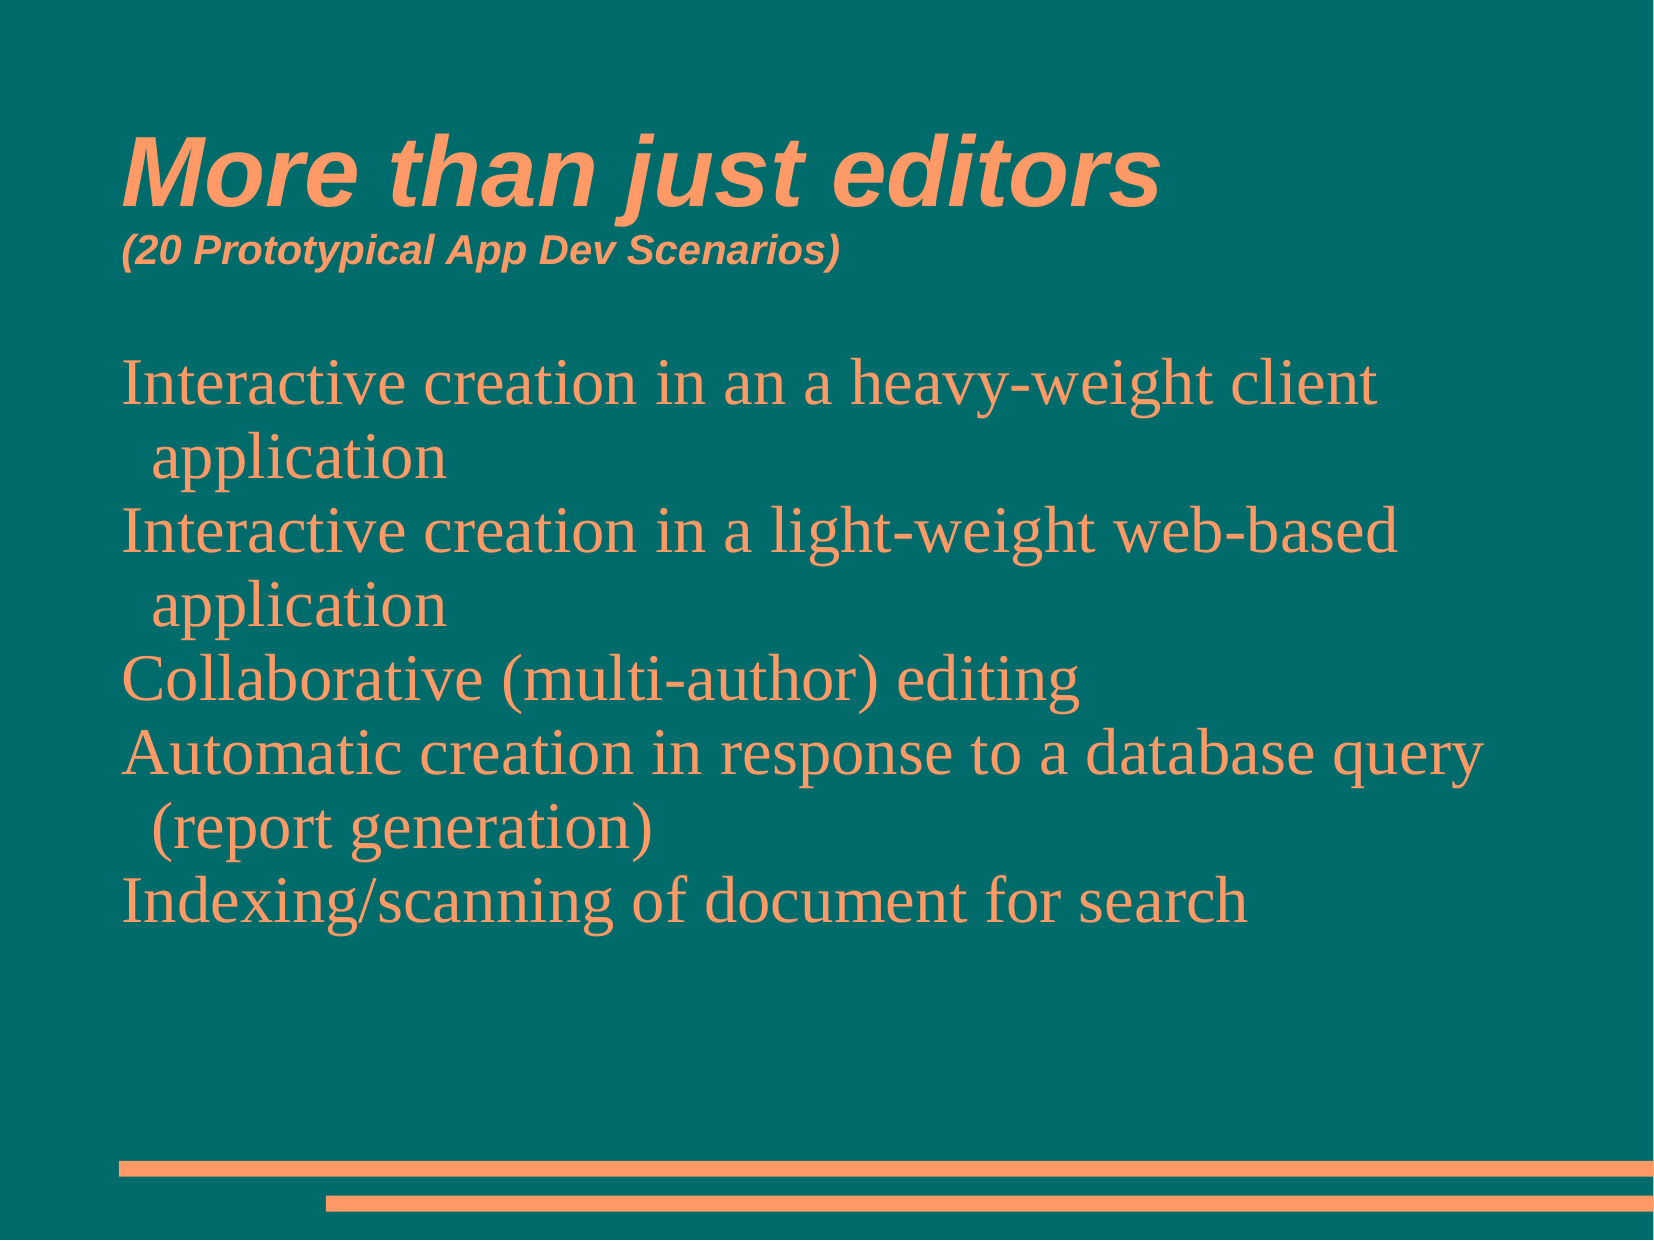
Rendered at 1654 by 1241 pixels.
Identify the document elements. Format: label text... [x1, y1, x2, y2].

title More than just editors (20 Prototypical App Dev Scenarios) [121, 91, 1534, 299]
list Interactive creation in an a heavy-weight client application Interactive creation in a light-weight web-based application Collaborative (multi-author) editing Automatic creation in response to a database query (report generation) Indexing/scanning of document for search [121, 344, 1534, 1127]
